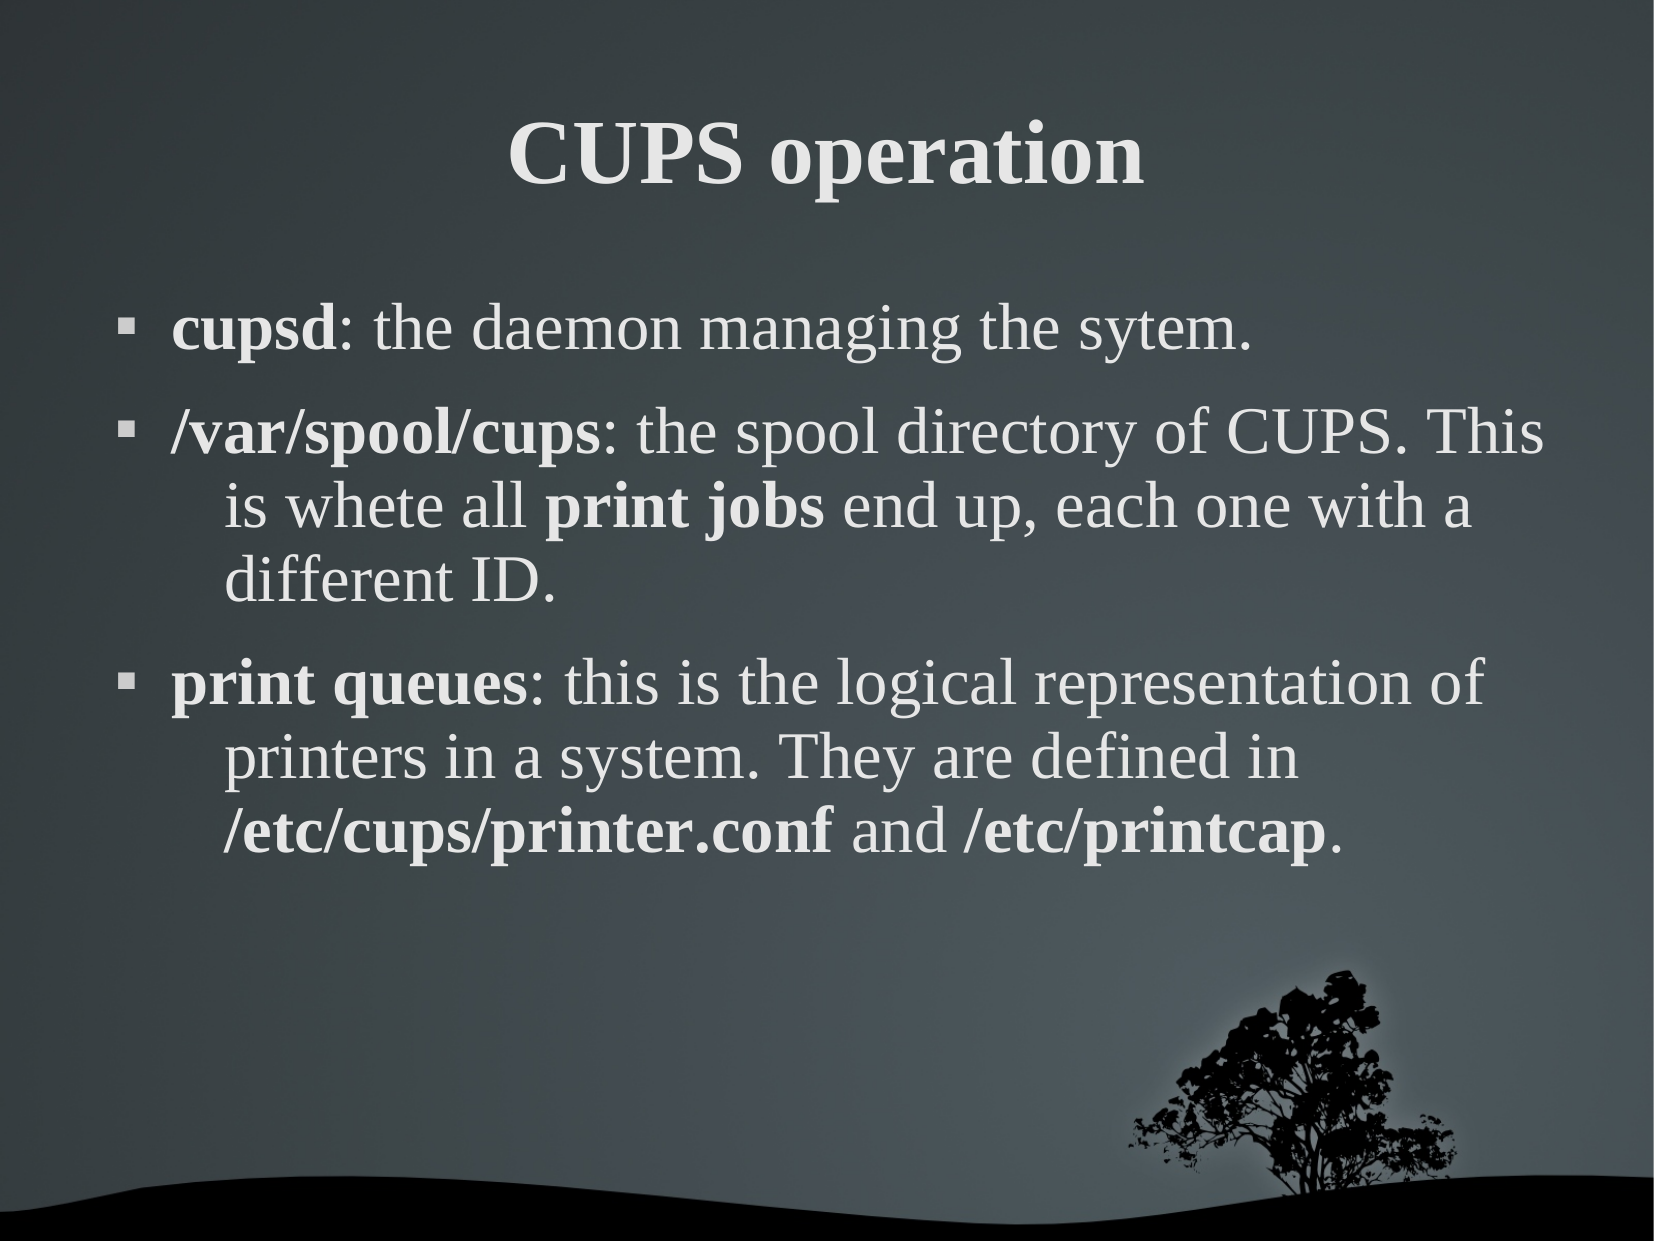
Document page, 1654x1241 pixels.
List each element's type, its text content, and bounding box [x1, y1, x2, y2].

picture [0, 0, 1654, 1241]
list cupsd: the daemon managing the sytem. /var/spool/cups: the spool directory of CUPS. This is whete all print jobs end up, each one with a different ID. print queues: this is the logical representation of printers in a system. They are defined in /etc/cups/printer.conf and /etc/printcap. [82, 290, 1571, 1196]
title CUPS operation [82, 49, 1571, 257]
